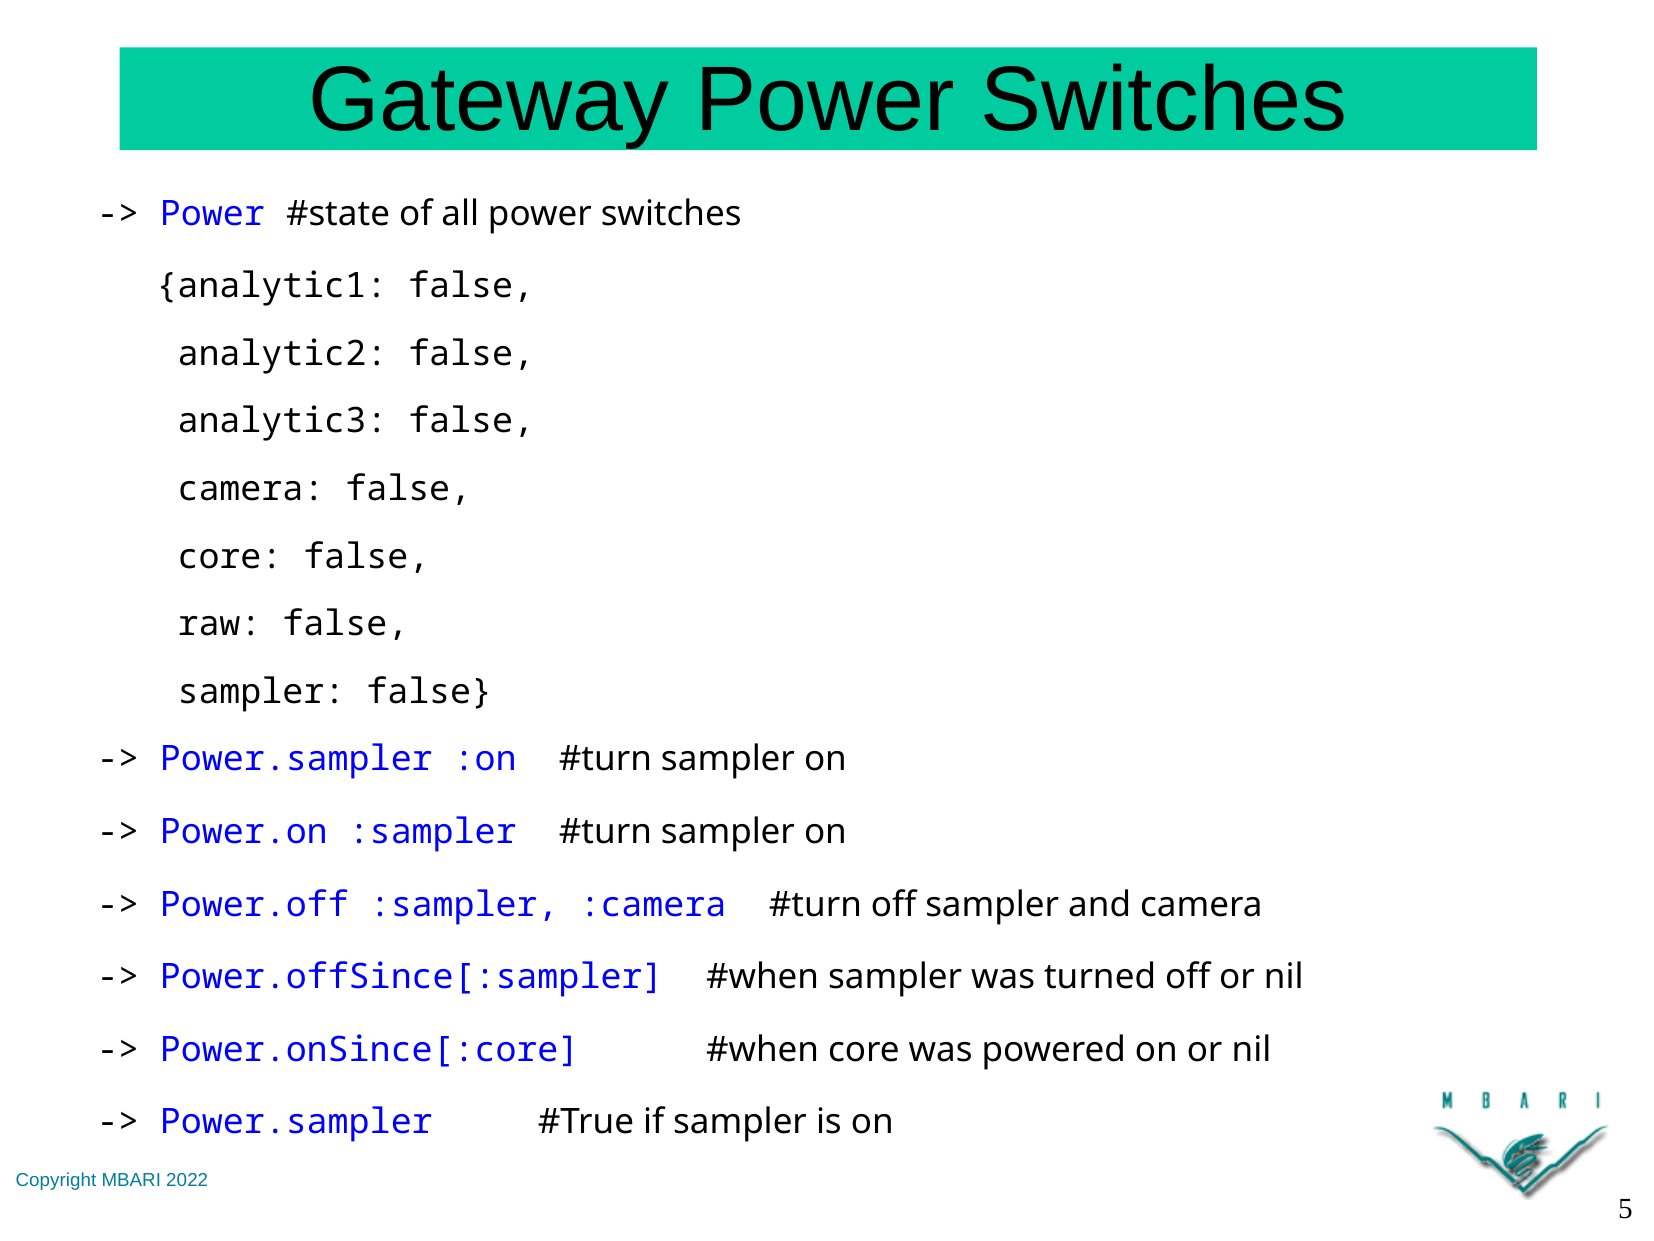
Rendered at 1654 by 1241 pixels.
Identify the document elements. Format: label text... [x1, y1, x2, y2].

title Gateway Power Switches [119, 47, 1537, 151]
picture [1426, 1156, 1613, 1200]
list -> Power #state of all power switches {analytic1: false, analytic2: false, analytic3: false, camera: false, core: false, raw: false, sampler: false} -> Power.sampler :on #turn sampler on -> Power.on :sampler #turn sampler on -> Power.off :sampler, :camera #turn off sampler and camera -> Power.offSince[:sampler] #when sampler was turned off or nil -> Power.onSince[:core] #when core was powered on or nil -> Power.sampler #True if sampler is on [37, 187, 1613, 1156]
